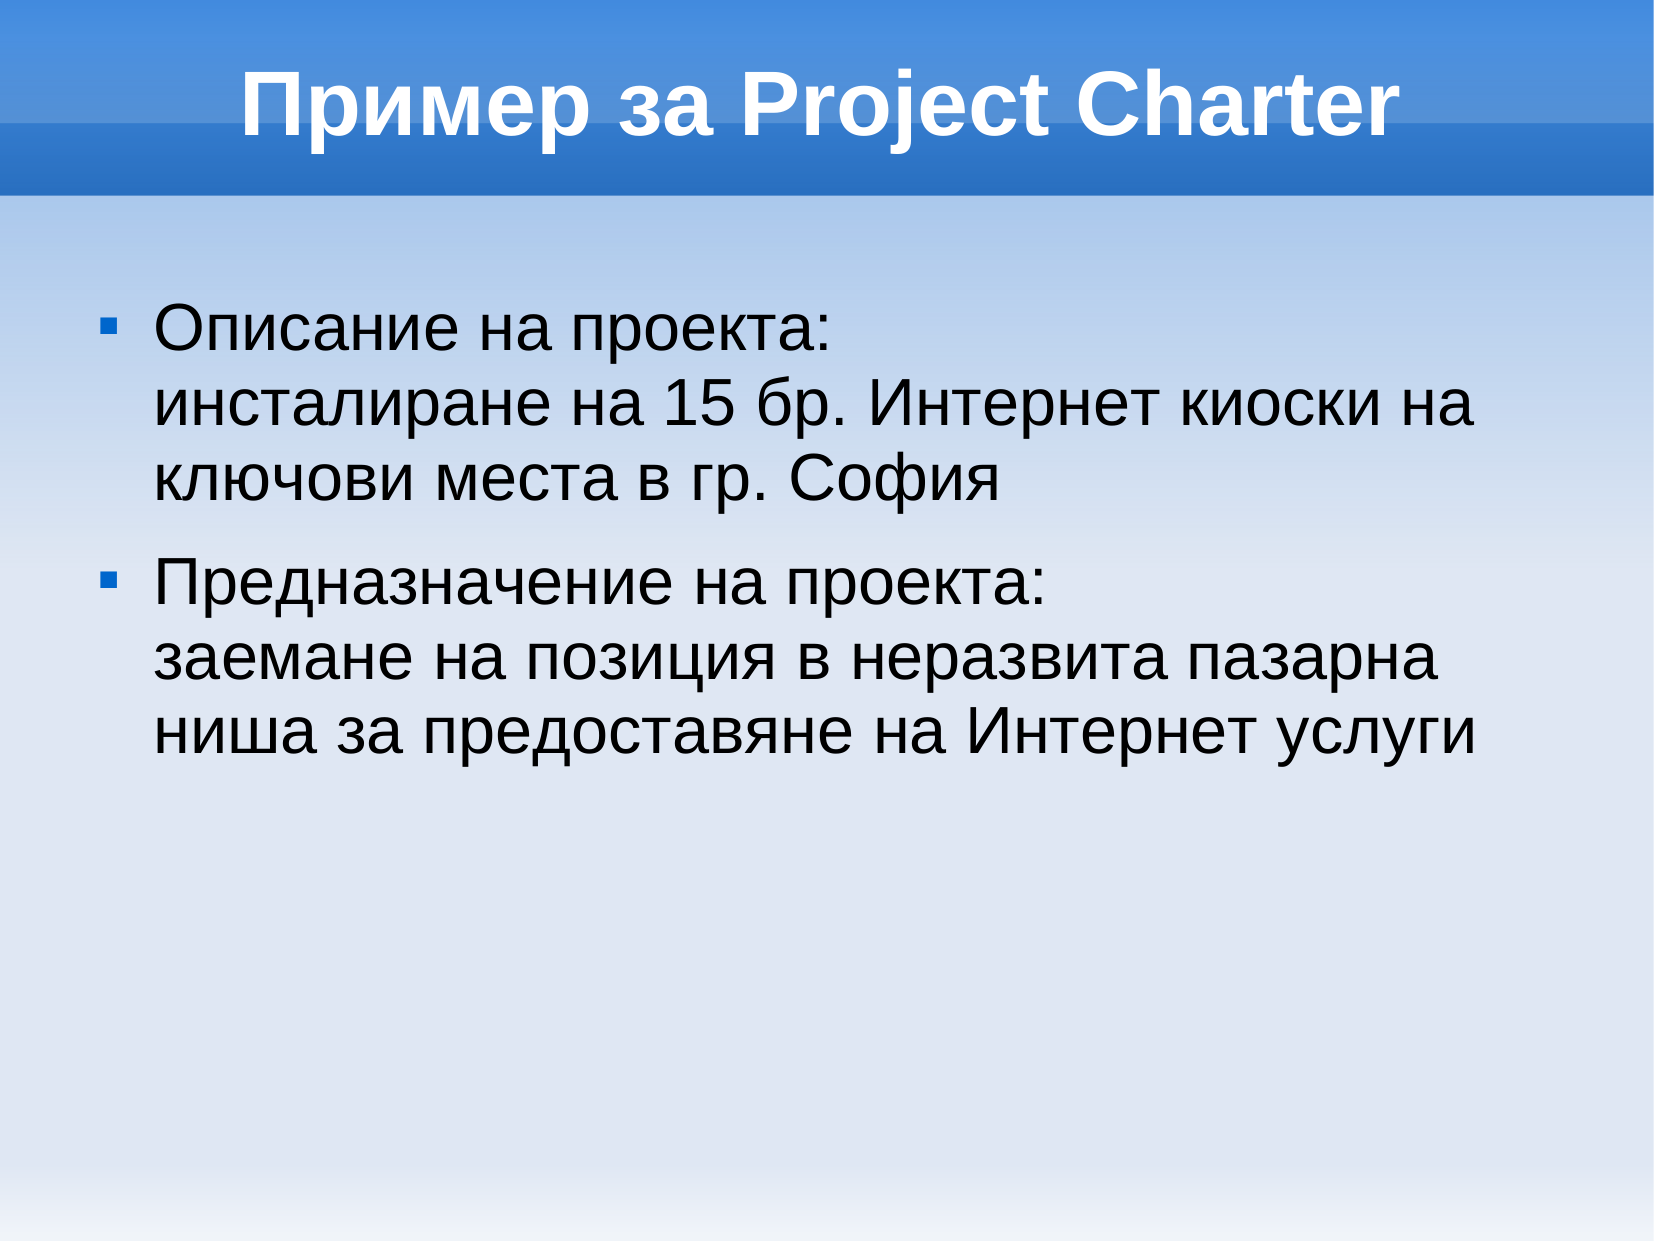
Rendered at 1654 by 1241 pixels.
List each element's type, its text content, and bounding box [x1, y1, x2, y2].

title Пример за Project Charter [76, 7, 1565, 200]
picture [0, 0, 1654, 1241]
list Описание на проекта: инсталиране на 15 бр. Интернет киоски на ключови места в гр. София Предназначение на проекта: заемане на позиция в неразвита пазарна ниша за предоставяне на Интернет услуги [82, 290, 1571, 1094]
